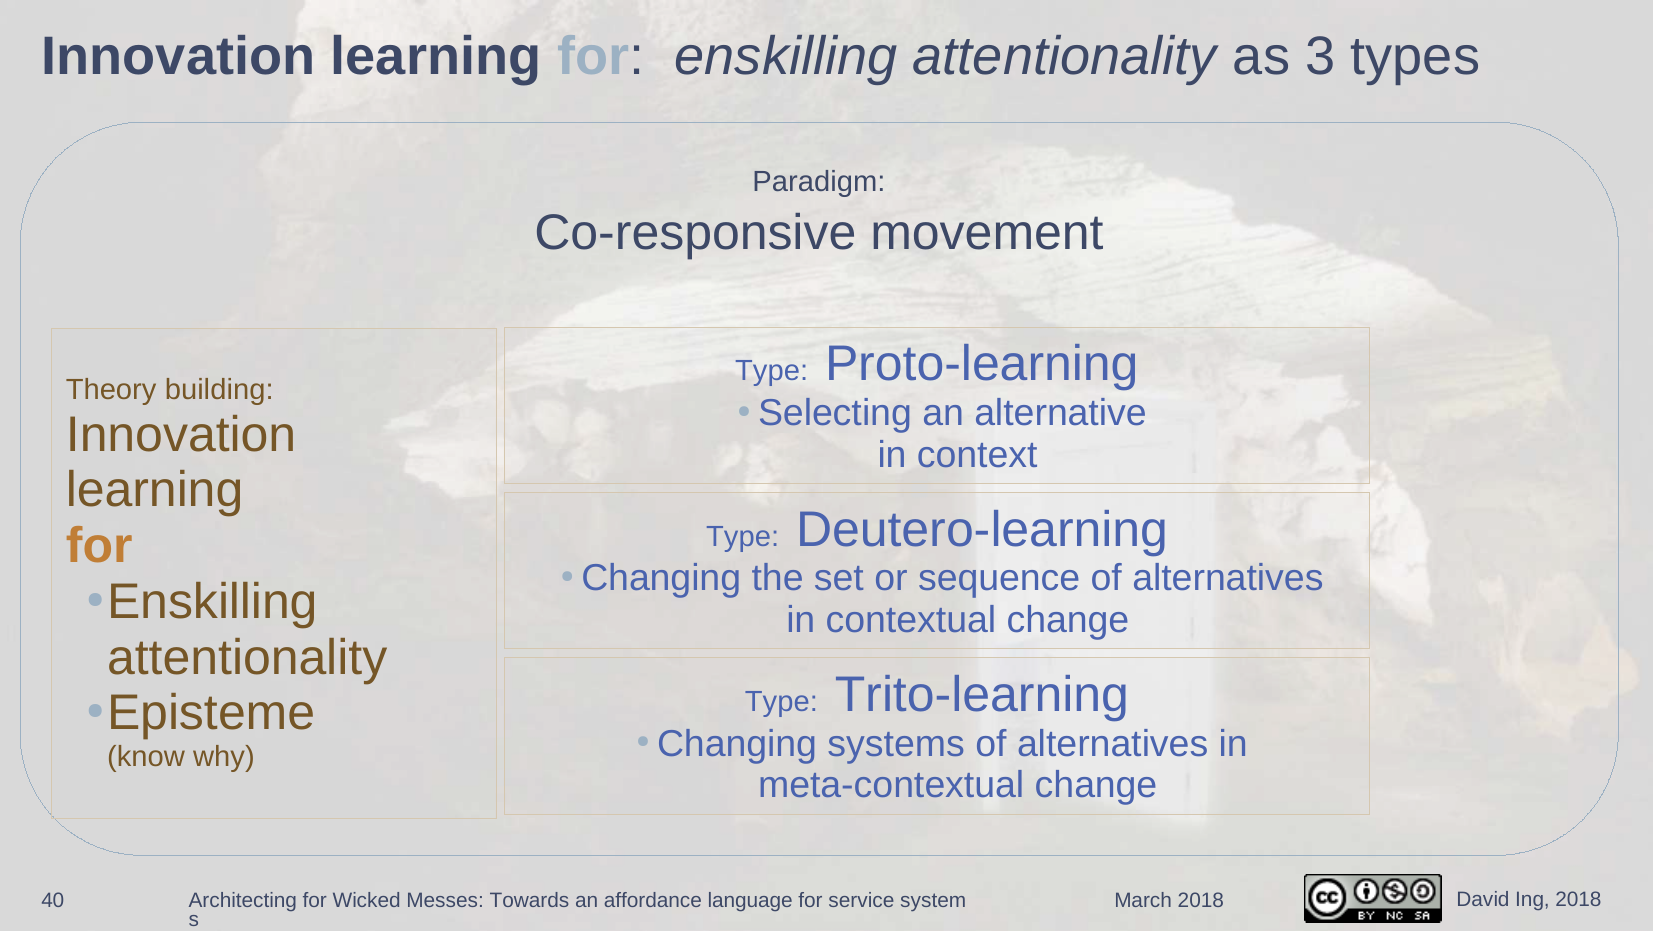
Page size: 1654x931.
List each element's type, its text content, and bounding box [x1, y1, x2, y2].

text_box Type: Trito-learning Changing systems of alternatives in meta-contextual change [504, 657, 1370, 815]
text_box Type: Deutero-learning Changing the set or sequence of alternatives in contextual change [504, 492, 1370, 649]
picture [1304, 874, 1442, 923]
text_box Solving for the optimal Problem solution involves analysis, research employing quantitative methods seeking optimal outcomes. Unfortunately, as conditions change, problems frequently do not remain solved or resolved but reappear, and usually in more complex forms. Furthermore, every solution and resolution generates new problems, ones that tend to be more complex than the ones solved or resolved. [0, 0, 1653, 931]
text_box Type: Proto-learning Selecting an alternative in context [504, 327, 1370, 484]
title Innovation learning for: enskilling attentionality as 3 types [41, 30, 1613, 126]
text_box Paradigm: Co-responsive movement [20, 122, 1619, 856]
text_box Theory building: Innovation learning for Enskilling attentionality Episteme (know why) [51, 328, 497, 819]
